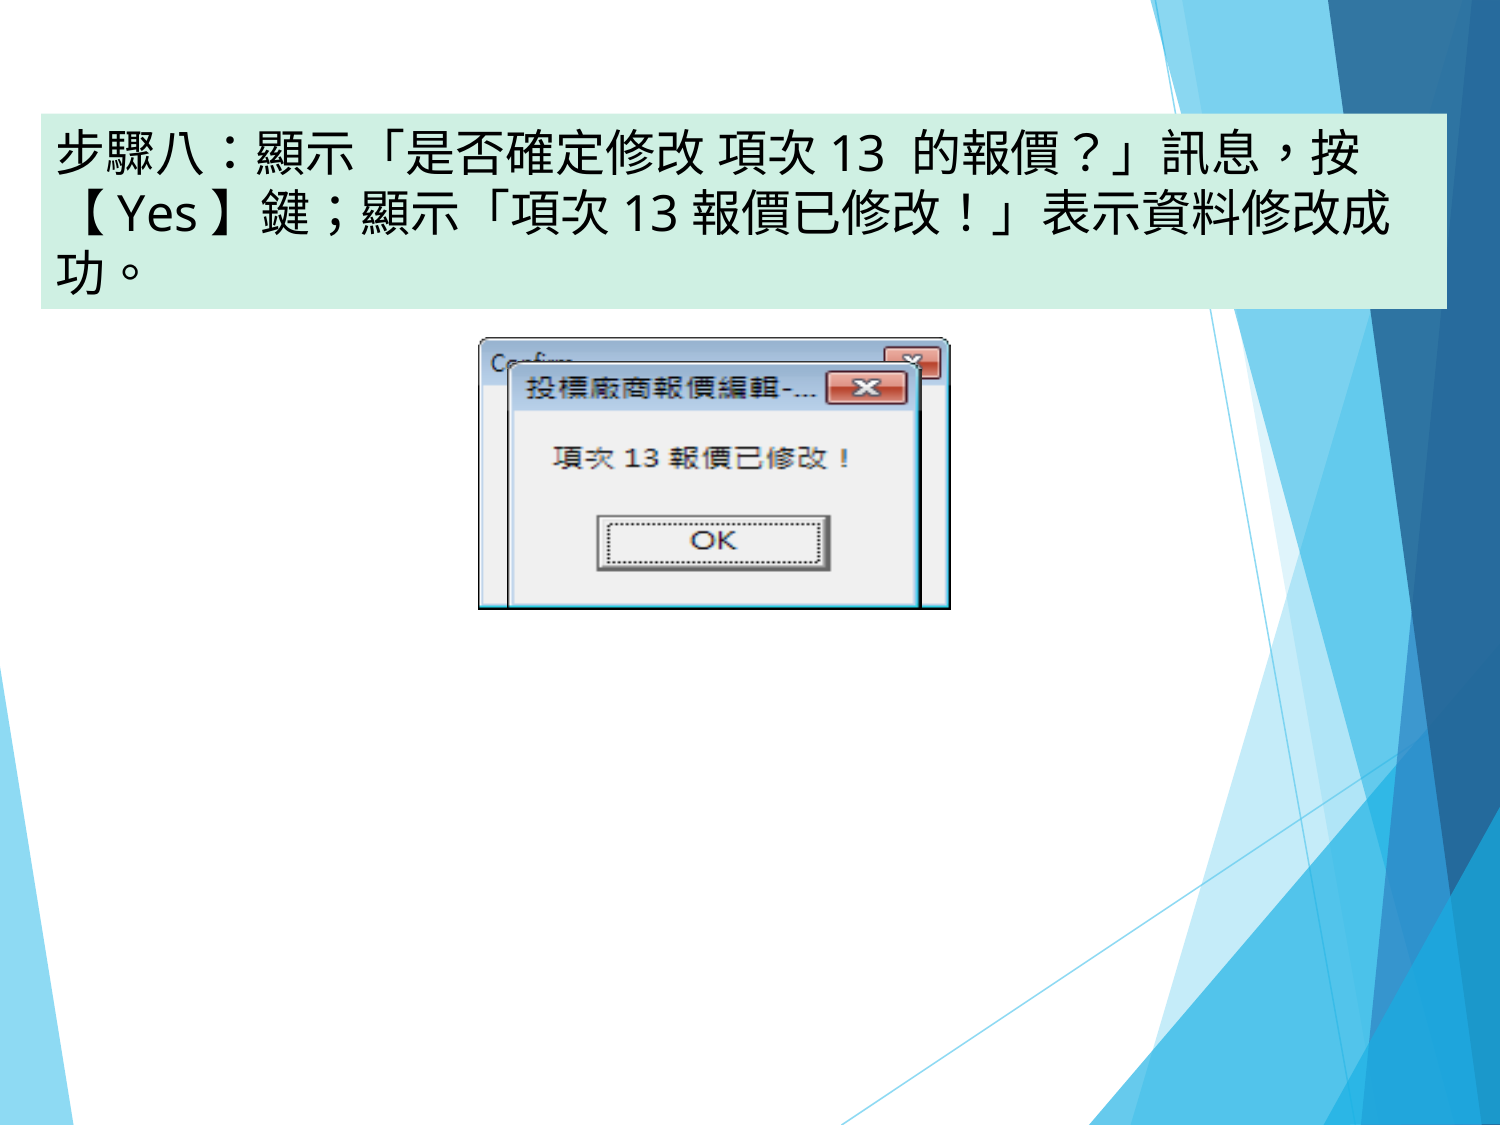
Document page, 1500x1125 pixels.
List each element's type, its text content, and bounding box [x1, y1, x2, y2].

picture [478, 337, 951, 610]
text_box 步驟八：顯示「是否確定修改 項次13 的報價？」訊息，按【Yes】鍵；顯示「項次13報價已修改！」表示資料修改成功。 [41, 113, 1447, 309]
